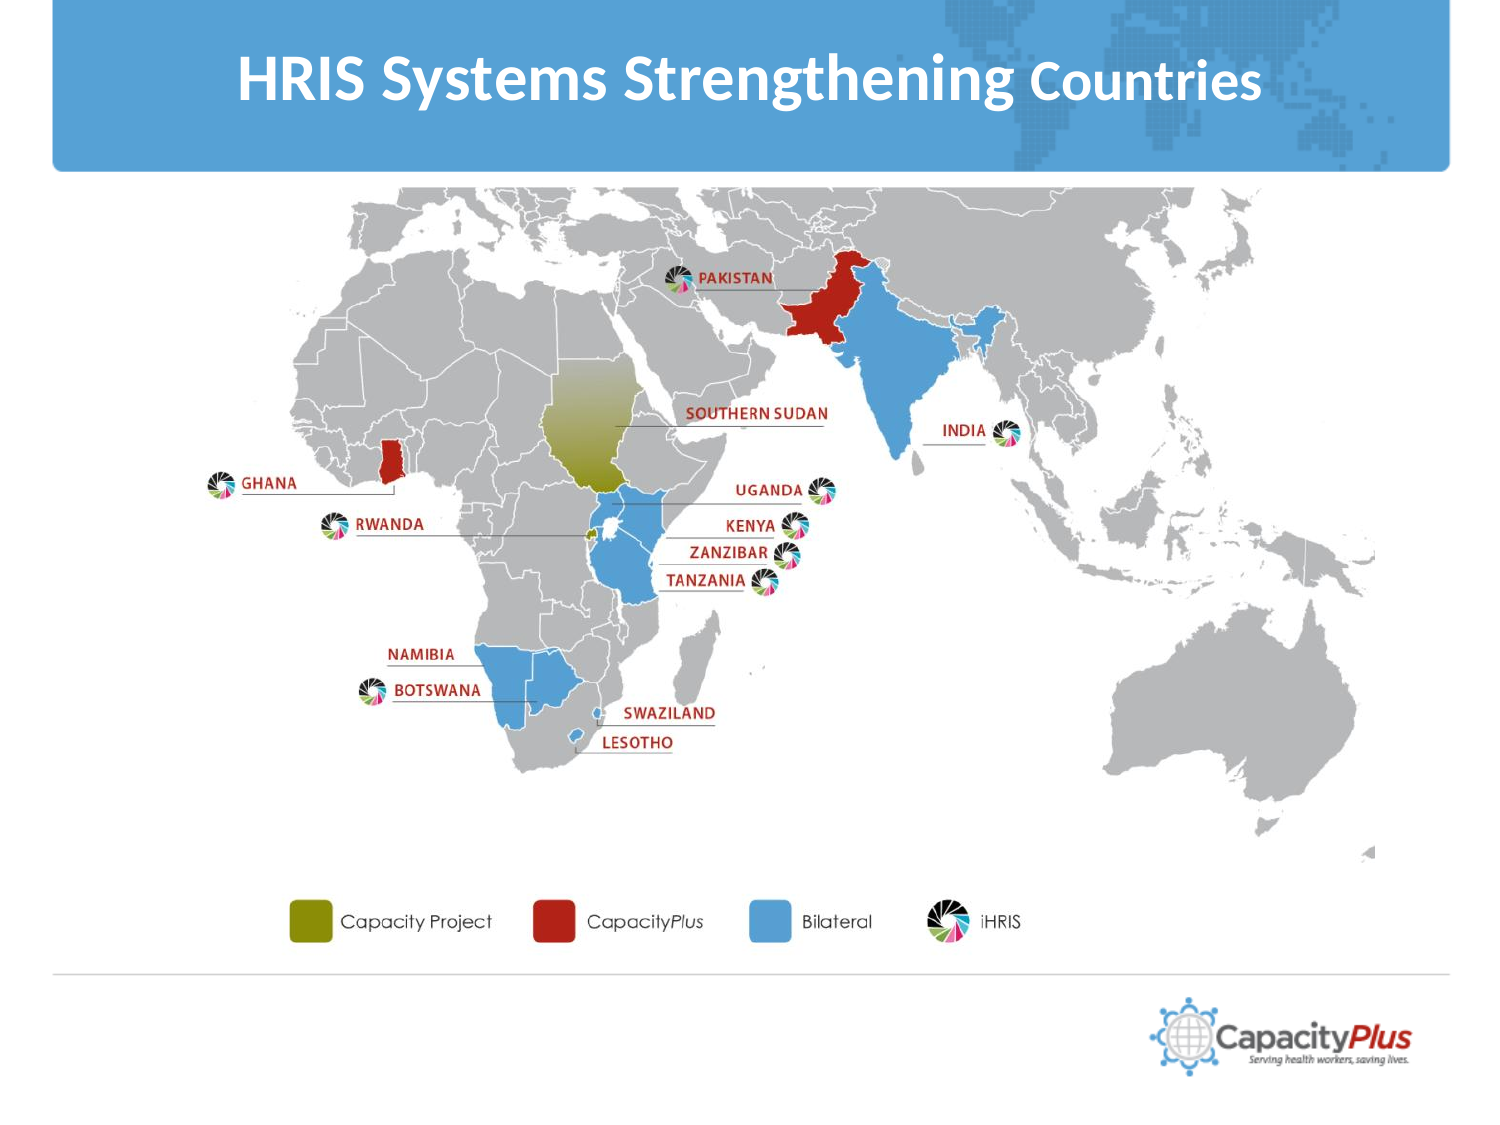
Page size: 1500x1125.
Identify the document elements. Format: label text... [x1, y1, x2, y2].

text_box HRIS Systems Strengthening Countries [75, 0, 1426, 156]
picture [0, 0, 1500, 1125]
